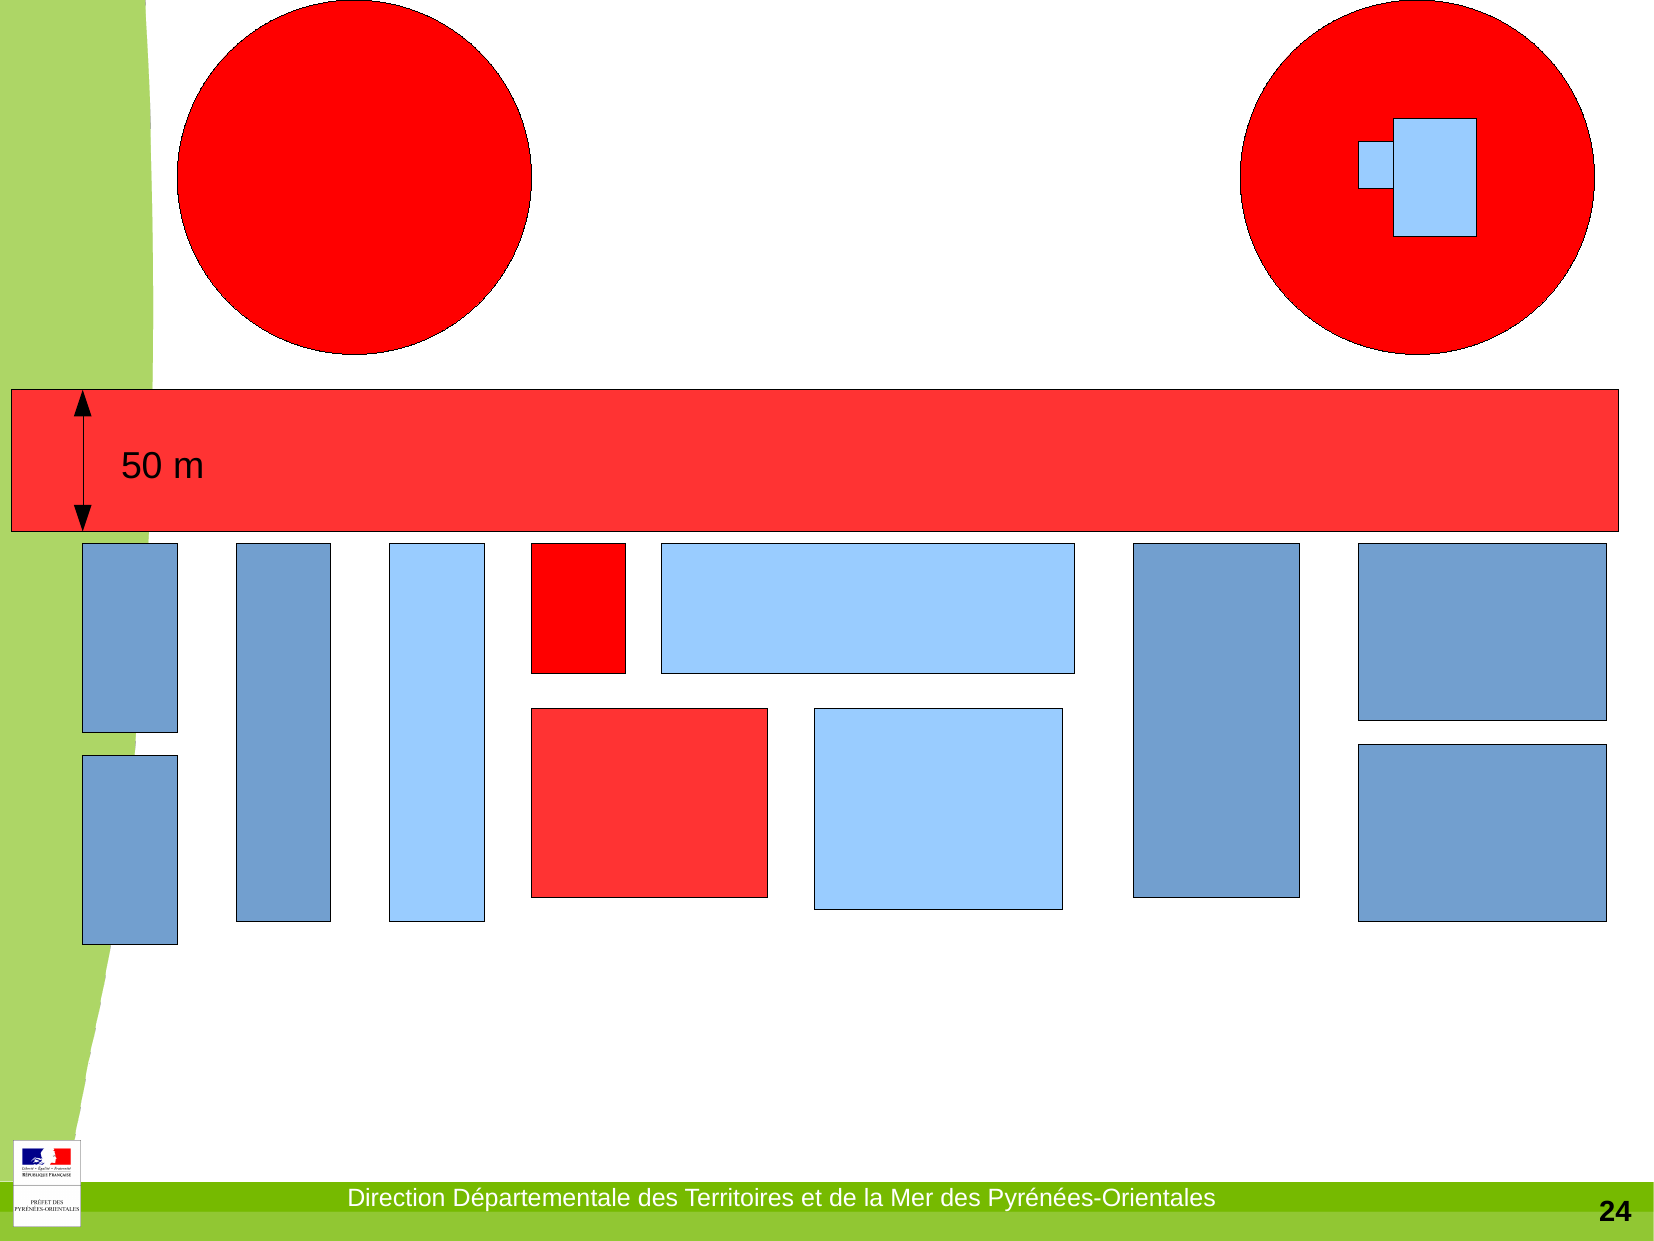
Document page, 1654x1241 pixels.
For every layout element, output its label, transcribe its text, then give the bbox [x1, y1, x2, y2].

text_box [83, 389, 1619, 532]
text_box [11, 389, 83, 532]
text_box [1358, 744, 1607, 922]
text_box [531, 708, 768, 898]
text_box [389, 543, 485, 922]
text_box [236, 543, 331, 922]
text_box [82, 755, 178, 945]
text_box [1358, 543, 1607, 721]
text_box [814, 708, 1063, 910]
text_box [177, 0, 532, 355]
text_box [1240, 0, 1595, 355]
text_box [82, 543, 178, 733]
text_box [531, 543, 626, 674]
text_box 50 m [106, 437, 225, 497]
text_box [661, 543, 1075, 674]
text_box [1133, 543, 1300, 898]
picture [0, 0, 1654, 1241]
